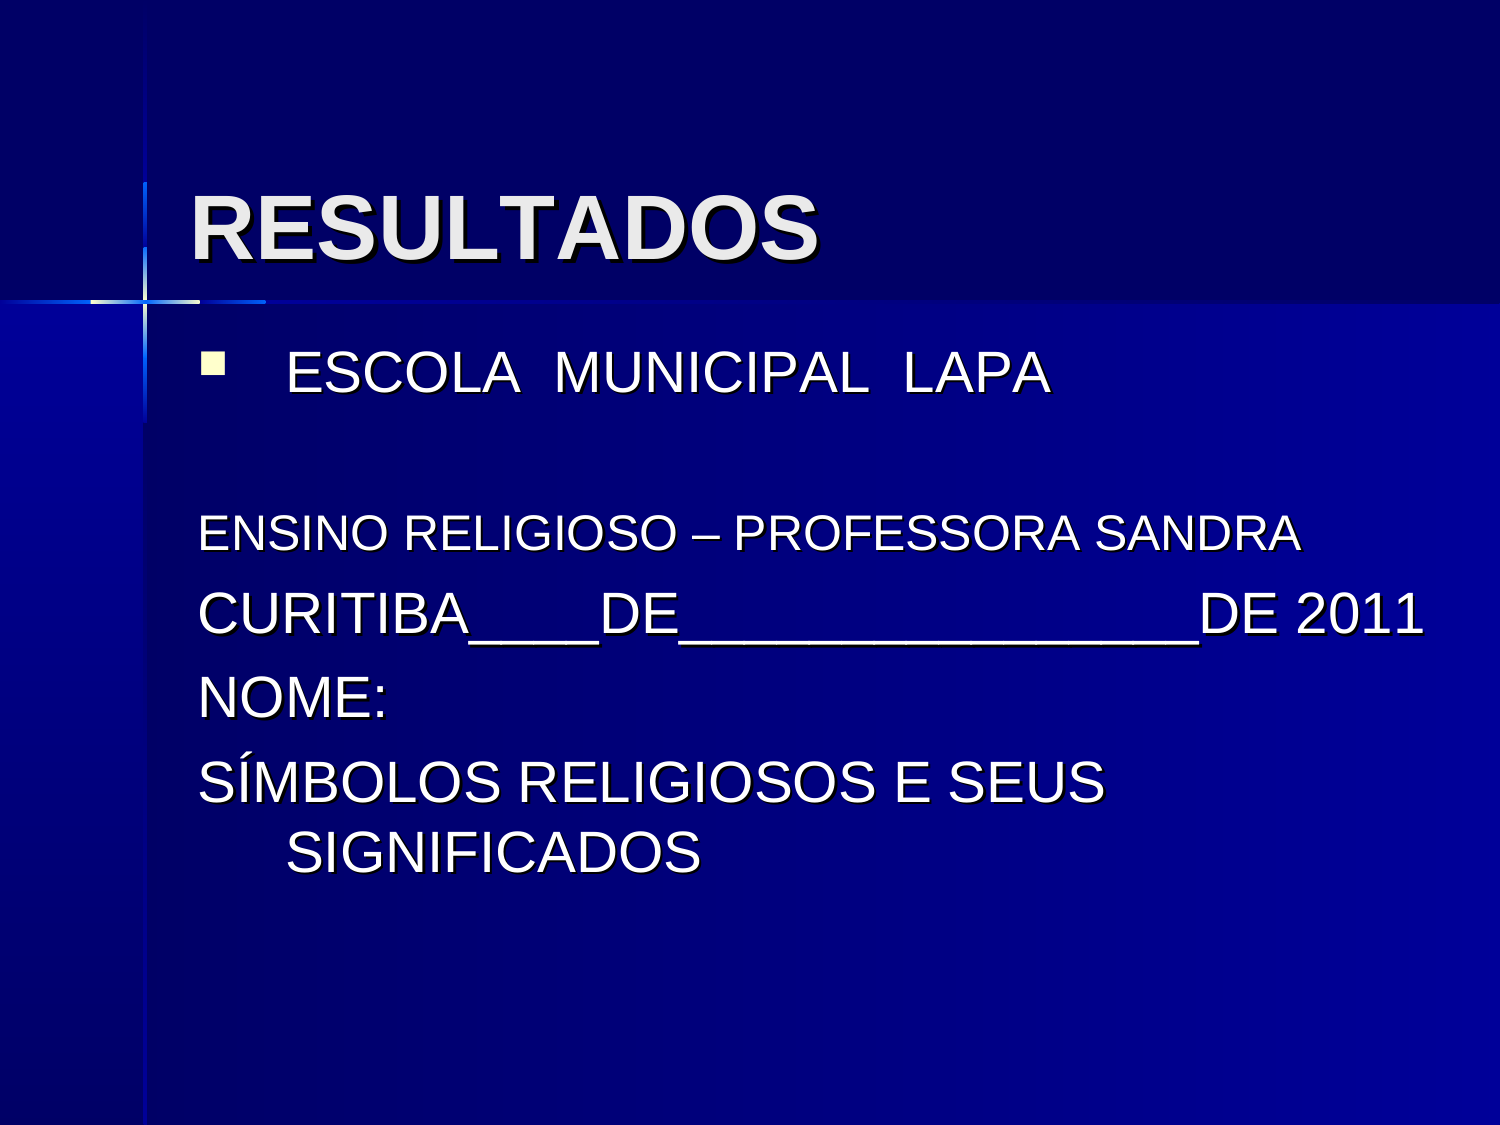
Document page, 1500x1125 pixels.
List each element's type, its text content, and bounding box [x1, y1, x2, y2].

title RESULTADOS [174, 49, 1413, 286]
list ESCOLA MUNICIPAL LAPA ENSINO RELIGIOSO – PROFESSORA SANDRA CURITIBA____DE________________DE 2011 NOME: SÍMBOLOS RELIGIOSOS E SEUS SIGNIFICADOS [183, 326, 1500, 1002]
